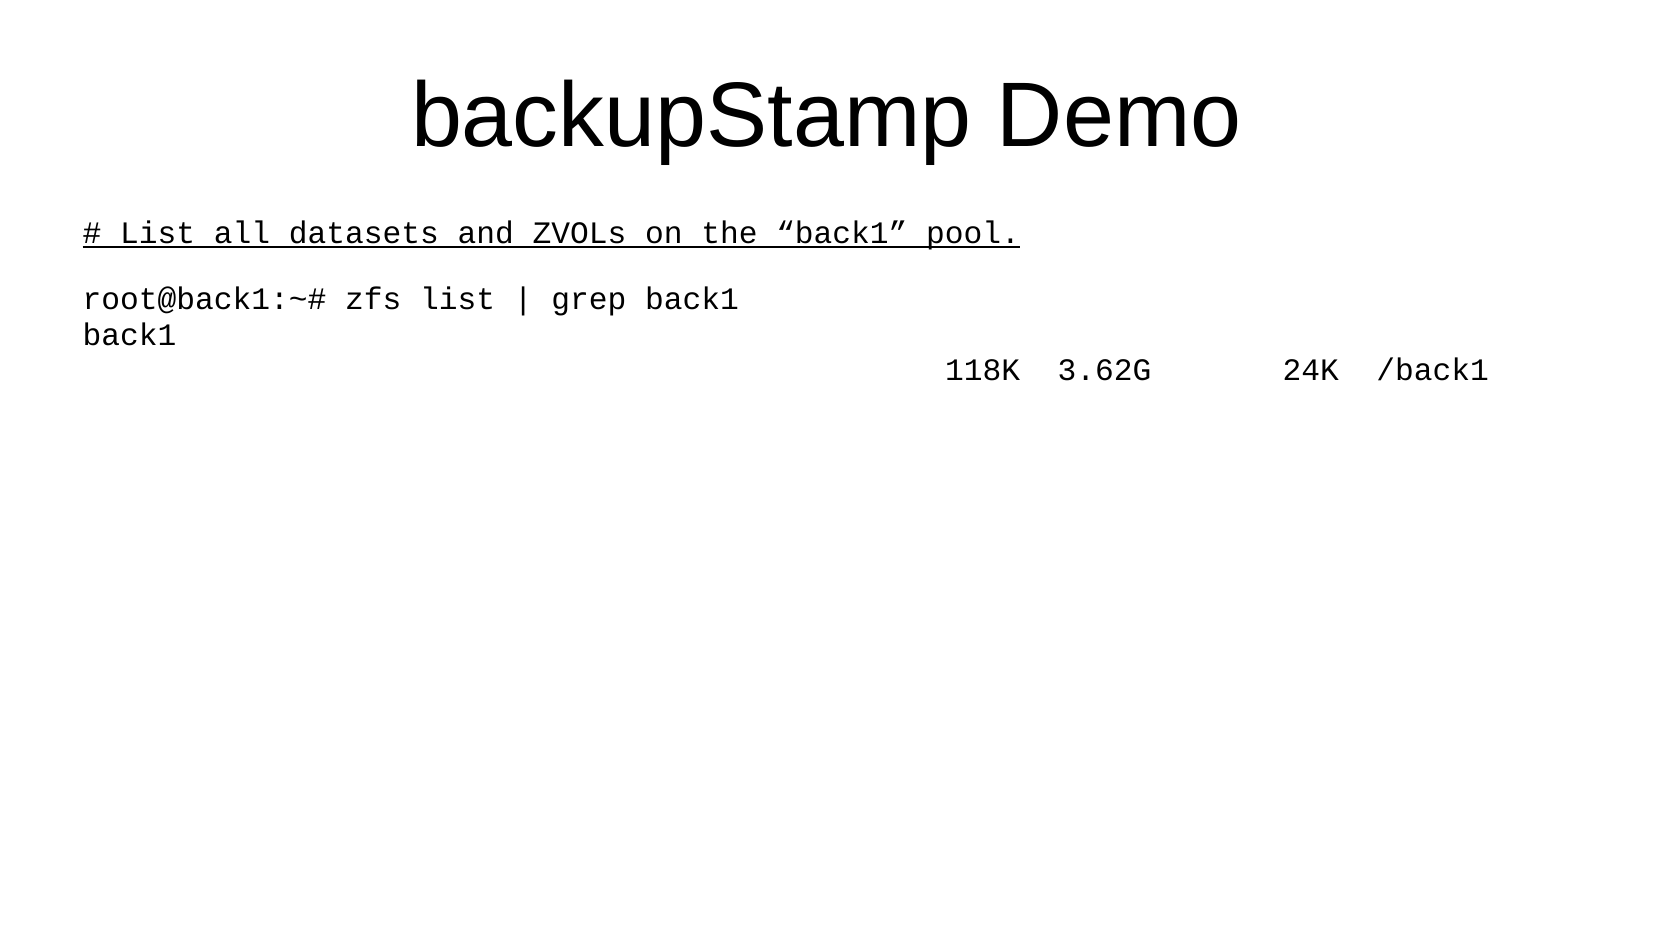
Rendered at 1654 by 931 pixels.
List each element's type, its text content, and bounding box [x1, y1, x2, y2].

title backupStamp Demo [82, 37, 1571, 193]
list # List all datasets and ZVOLs on the “back1” pool. root@back1:~# zfs list | grep back1 back1 118K 3.62G 24K /back1 [82, 217, 1571, 758]
